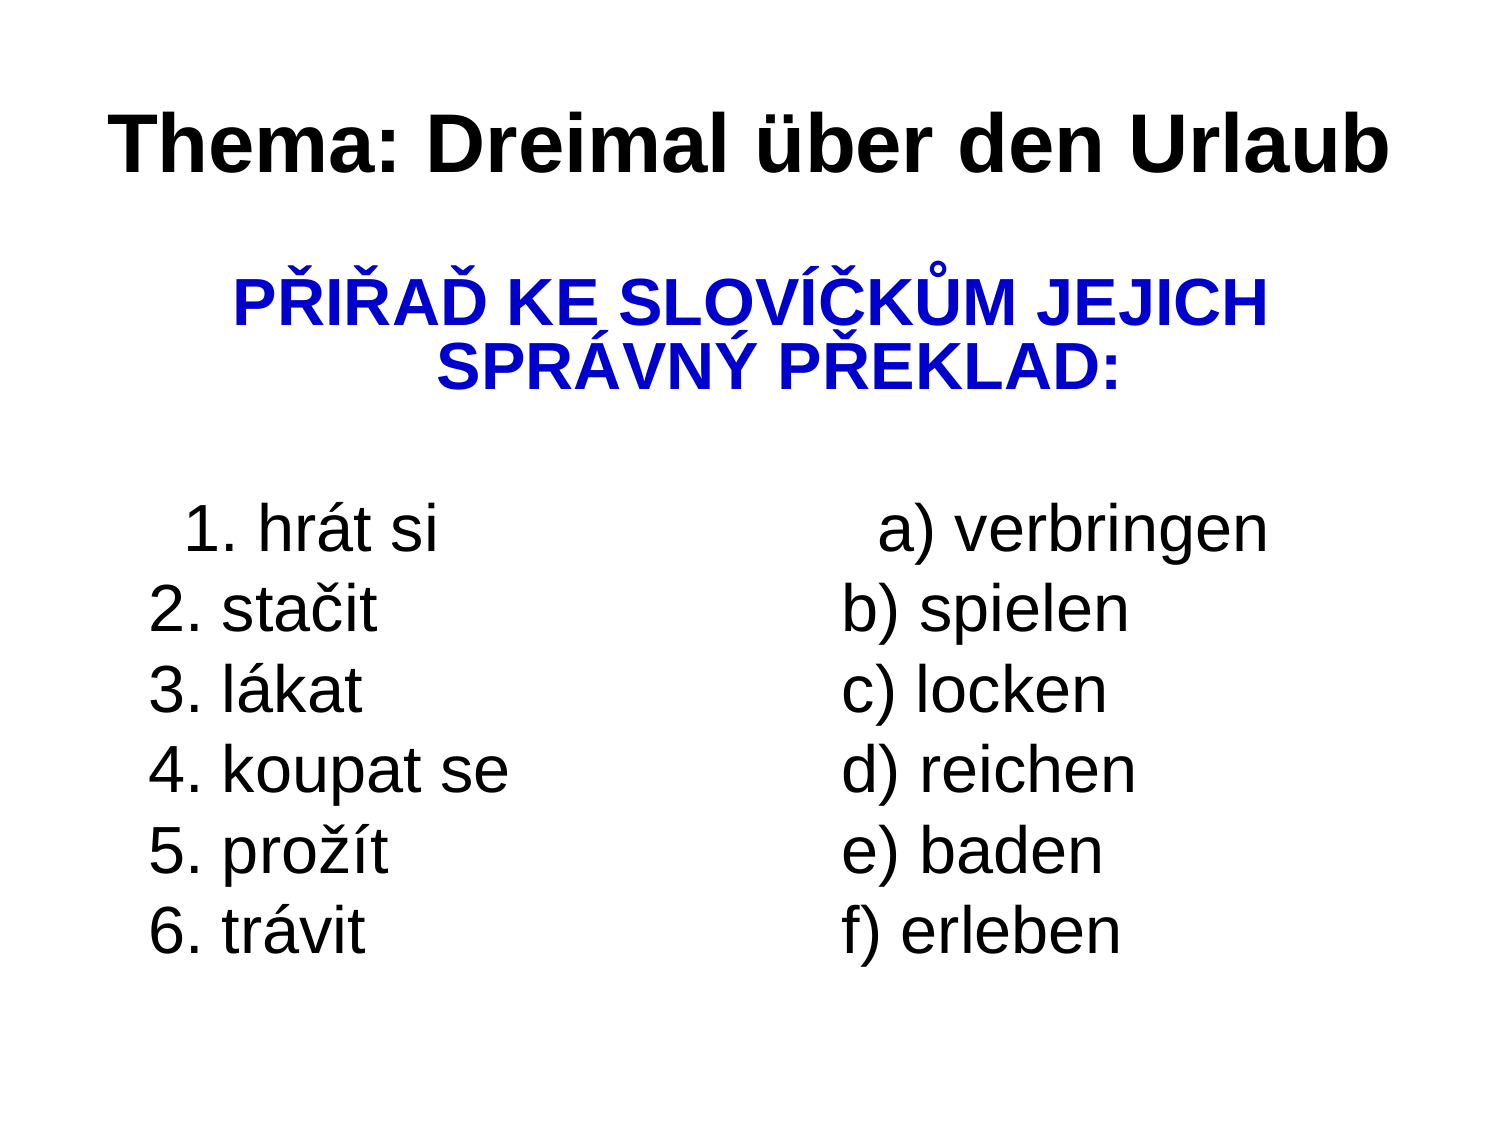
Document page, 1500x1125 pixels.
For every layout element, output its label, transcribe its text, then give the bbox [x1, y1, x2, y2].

list PŘIŘAĎ KE SLOVÍČKŮM JEJICH SPRÁVNÝ PŘEKLAD: 1. hrát si a) verbringen 2. stačit b) spielen 3. lákat c) locken 4. koupat se d) reichen 5. prožít e) baden 6. trávit f) erleben [76, 267, 1427, 1010]
title Thema: Dreimal über den Urlaub [75, 45, 1426, 233]
